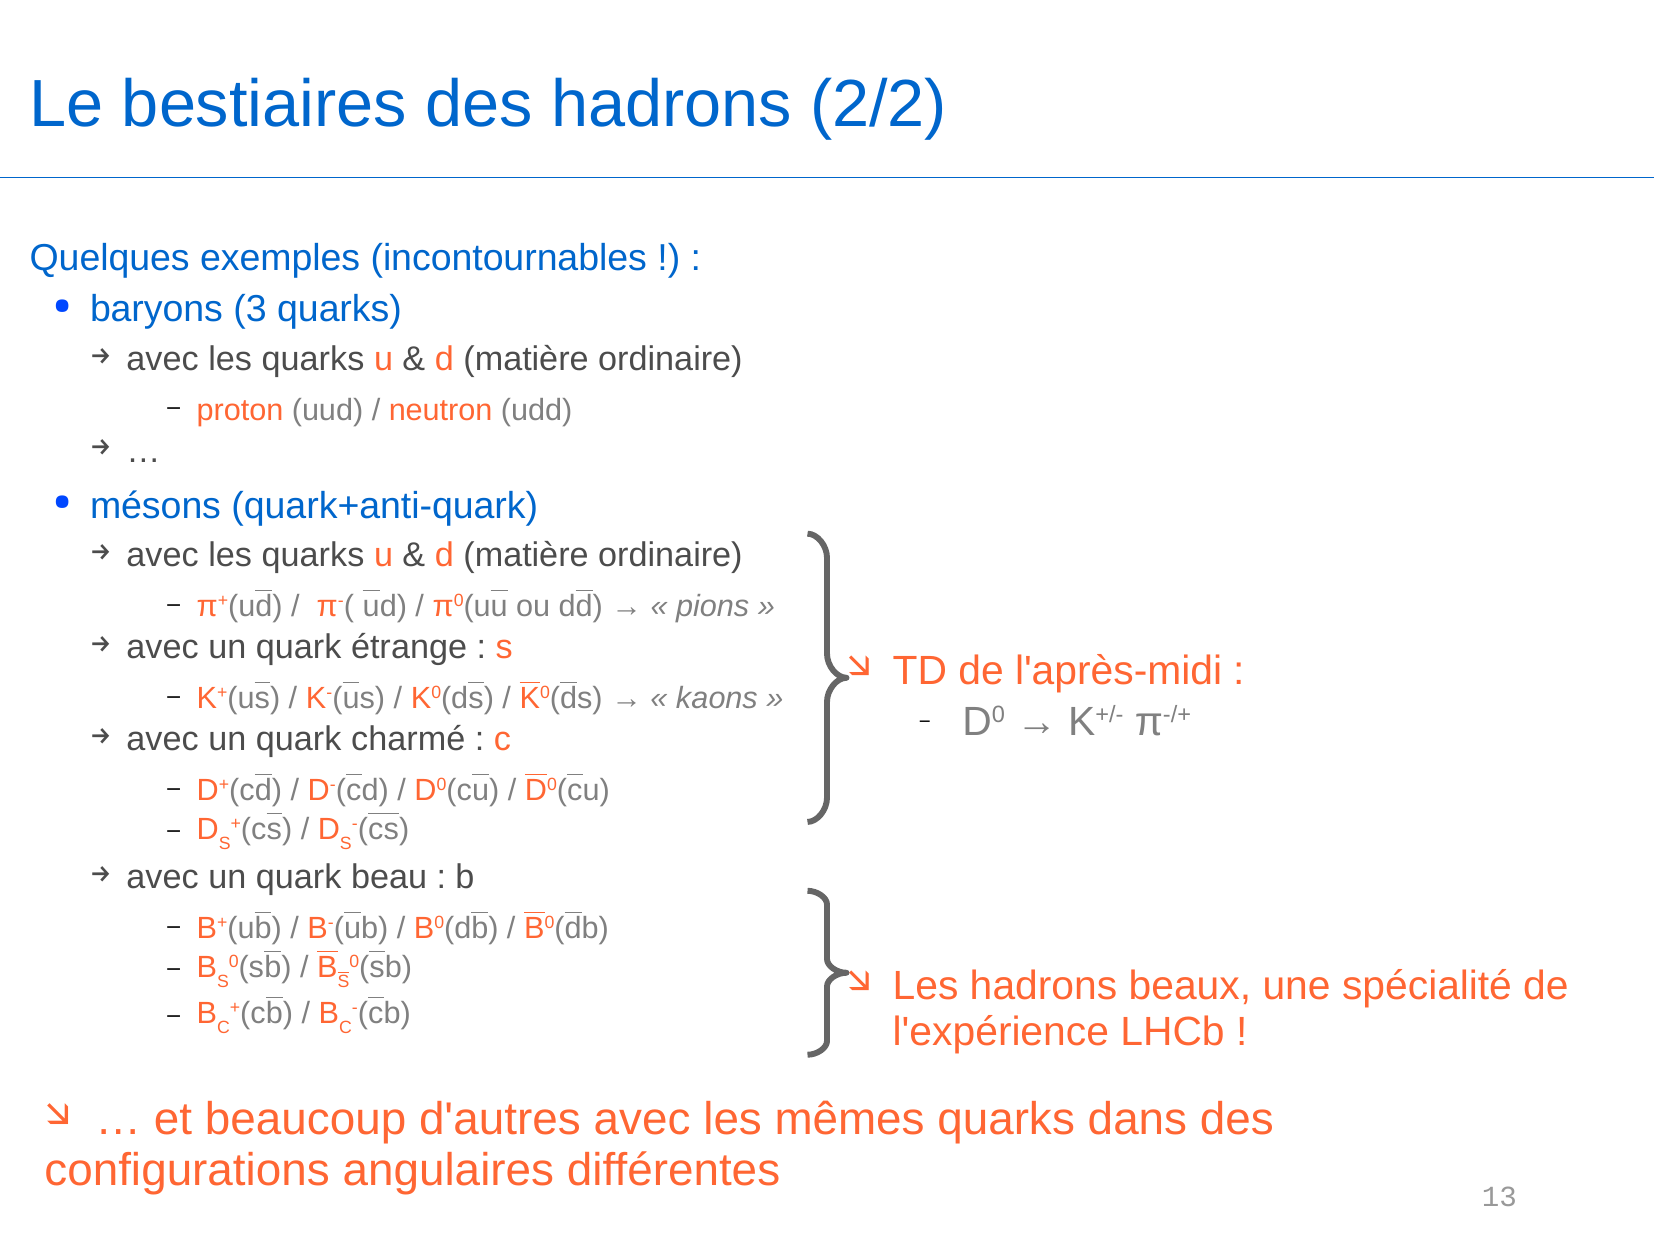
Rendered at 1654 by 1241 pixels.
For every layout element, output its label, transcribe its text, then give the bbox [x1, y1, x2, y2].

list Quelques exemples (incontournables !) : baryons (3 quarks) avec les quarks u & d (matière ordinaire) proton (uud) / neutron (udd) … mésons (quark+anti-quark) avec les quarks u & d (matière ordinaire) π+(ud) / π-( ud) / π0(uu ou dd) → « pions » avec un quark étrange : s K+(us) / K-(us) / K0(ds) / K0(ds) → « kaons » avec un quark charmé : c D+(cd) / D-(cd) / D0(cu) / D0(cu) DS+(cs) / DS-(cs) avec un quark beau : b B+(ub) / B-(ub) / B0(db) / B0(db) BS0(sb) / BS0(sb) BC+(cb) / BC-(cb) [29, 236, 808, 1055]
text_box … et beaucoup d'autres avec les mêmes quarks dans des configurations angulaires différentes [29, 1085, 1529, 1203]
list TD de l'après-midi : D0 → K+/- π-/+ Les hadrons beaux, une spécialité de l'expérience LHCb ! [846, 236, 1625, 1055]
title Le bestiaires des hadrons (2/2) [29, 29, 1625, 178]
